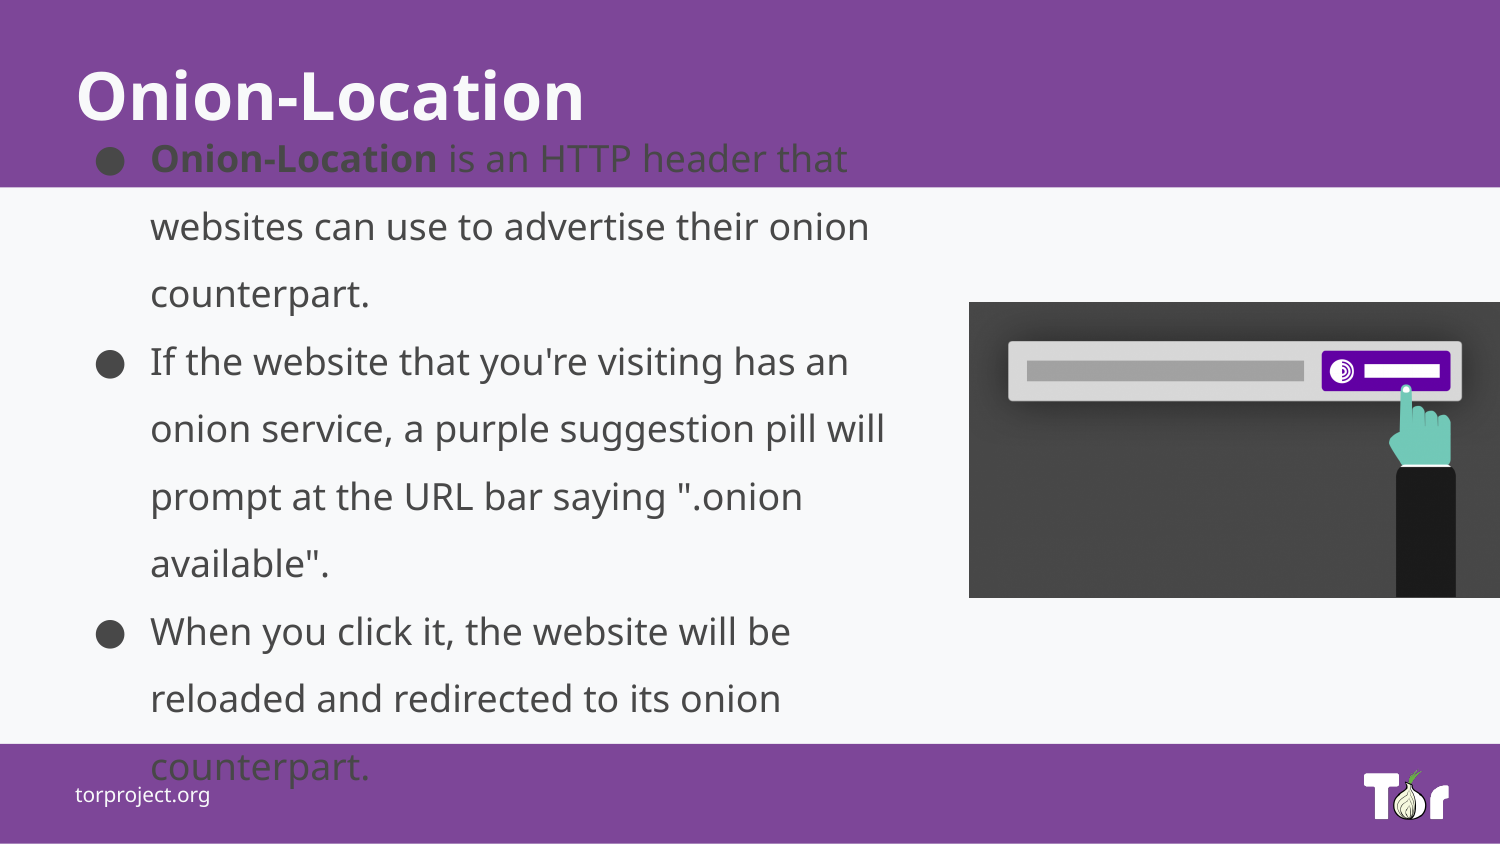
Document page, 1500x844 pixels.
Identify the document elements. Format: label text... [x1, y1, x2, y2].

picture [1364, 768, 1449, 820]
picture [969, 302, 1500, 598]
title Onion-Location [75, 46, 1436, 141]
list Onion-Location is an HTTP header that websites can use to advertise their onion counterpart. If the website that you're visiting has an onion service, a purple suggestion pill will prompt at the URL bar saying ".onion available". When you click it, the website will be reloaded and redirected to its onion counterpart. [75, 187, 943, 713]
